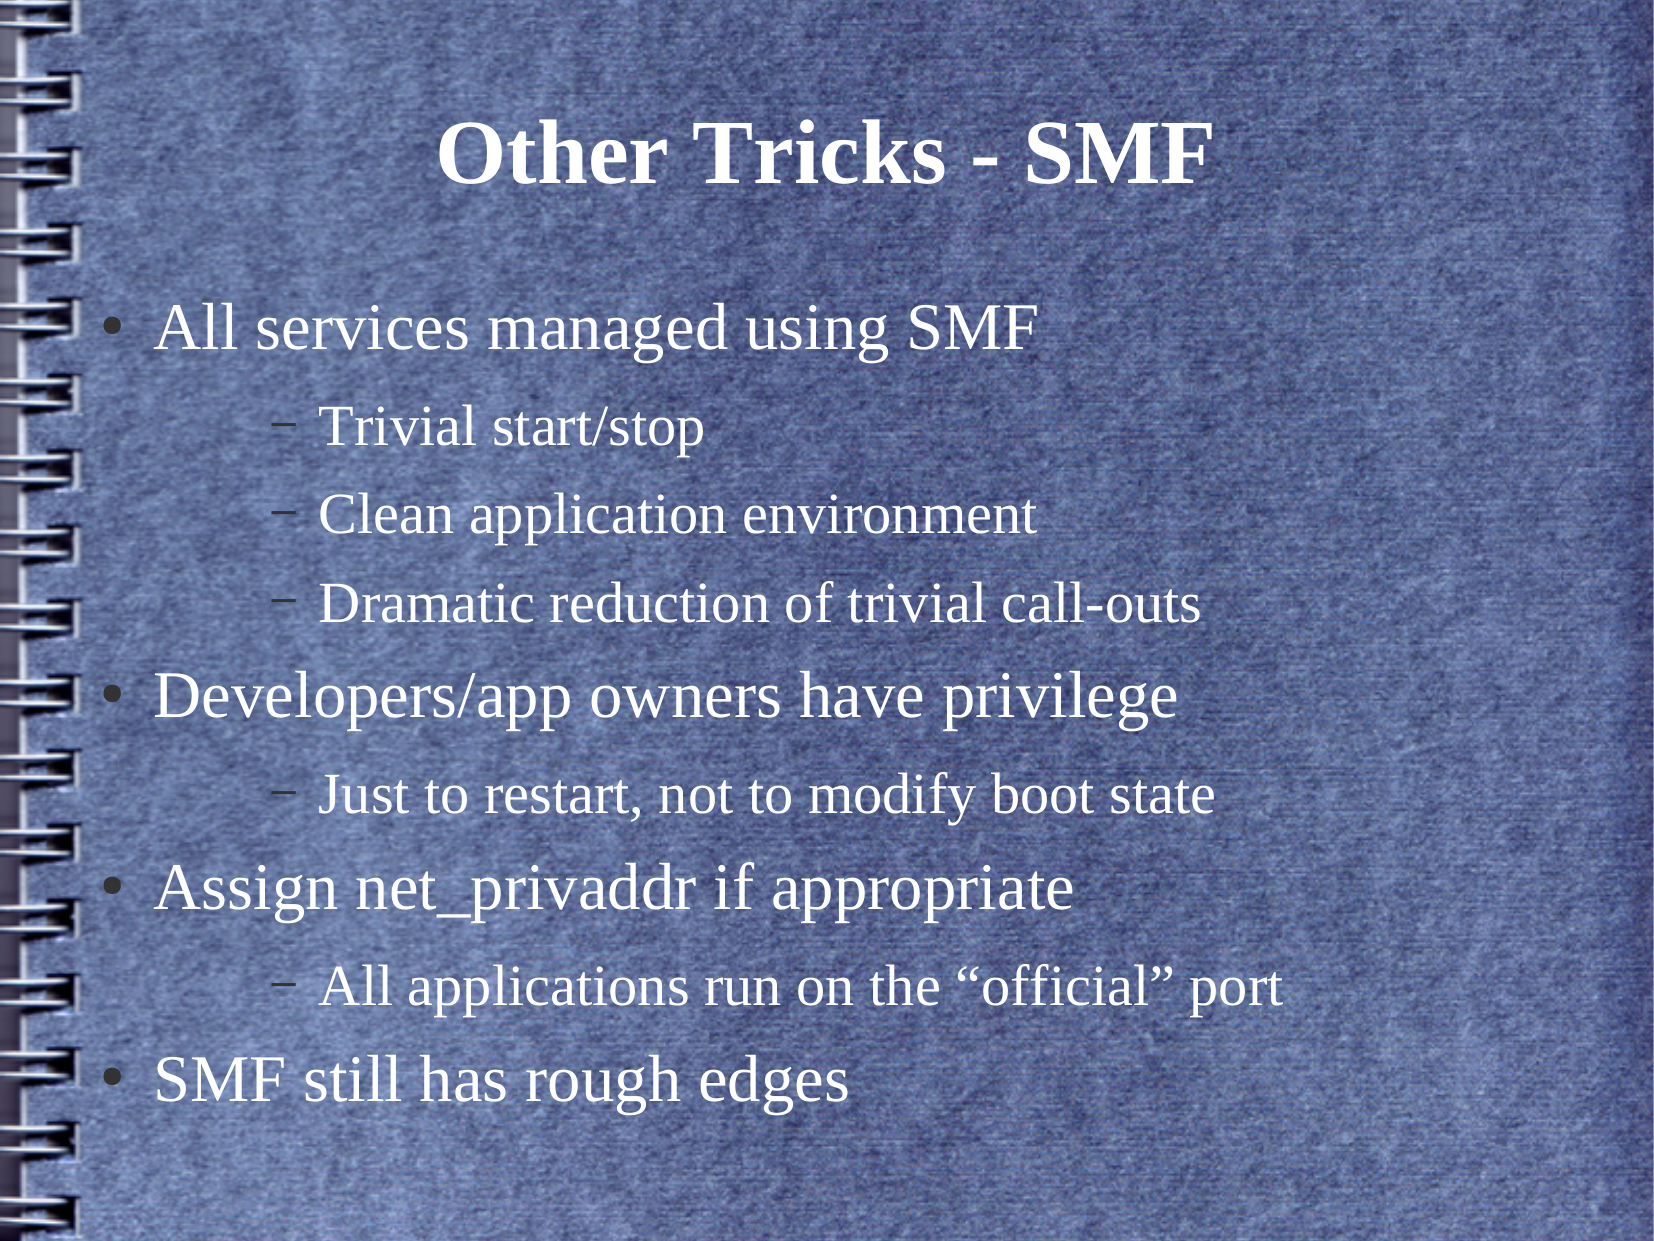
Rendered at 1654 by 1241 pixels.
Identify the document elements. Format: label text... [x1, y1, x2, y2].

list All services managed using SMF Trivial start/stop Clean application environment Dramatic reduction of trivial call-outs Developers/app owners have privilege Just to restart, not to modify boot state Assign net_privaddr if appropriate All applications run on the “official” port SMF still has rough edges [82, 290, 1571, 1116]
title Other Tricks - SMF [82, 49, 1571, 257]
picture [0, 0, 1654, 1241]
